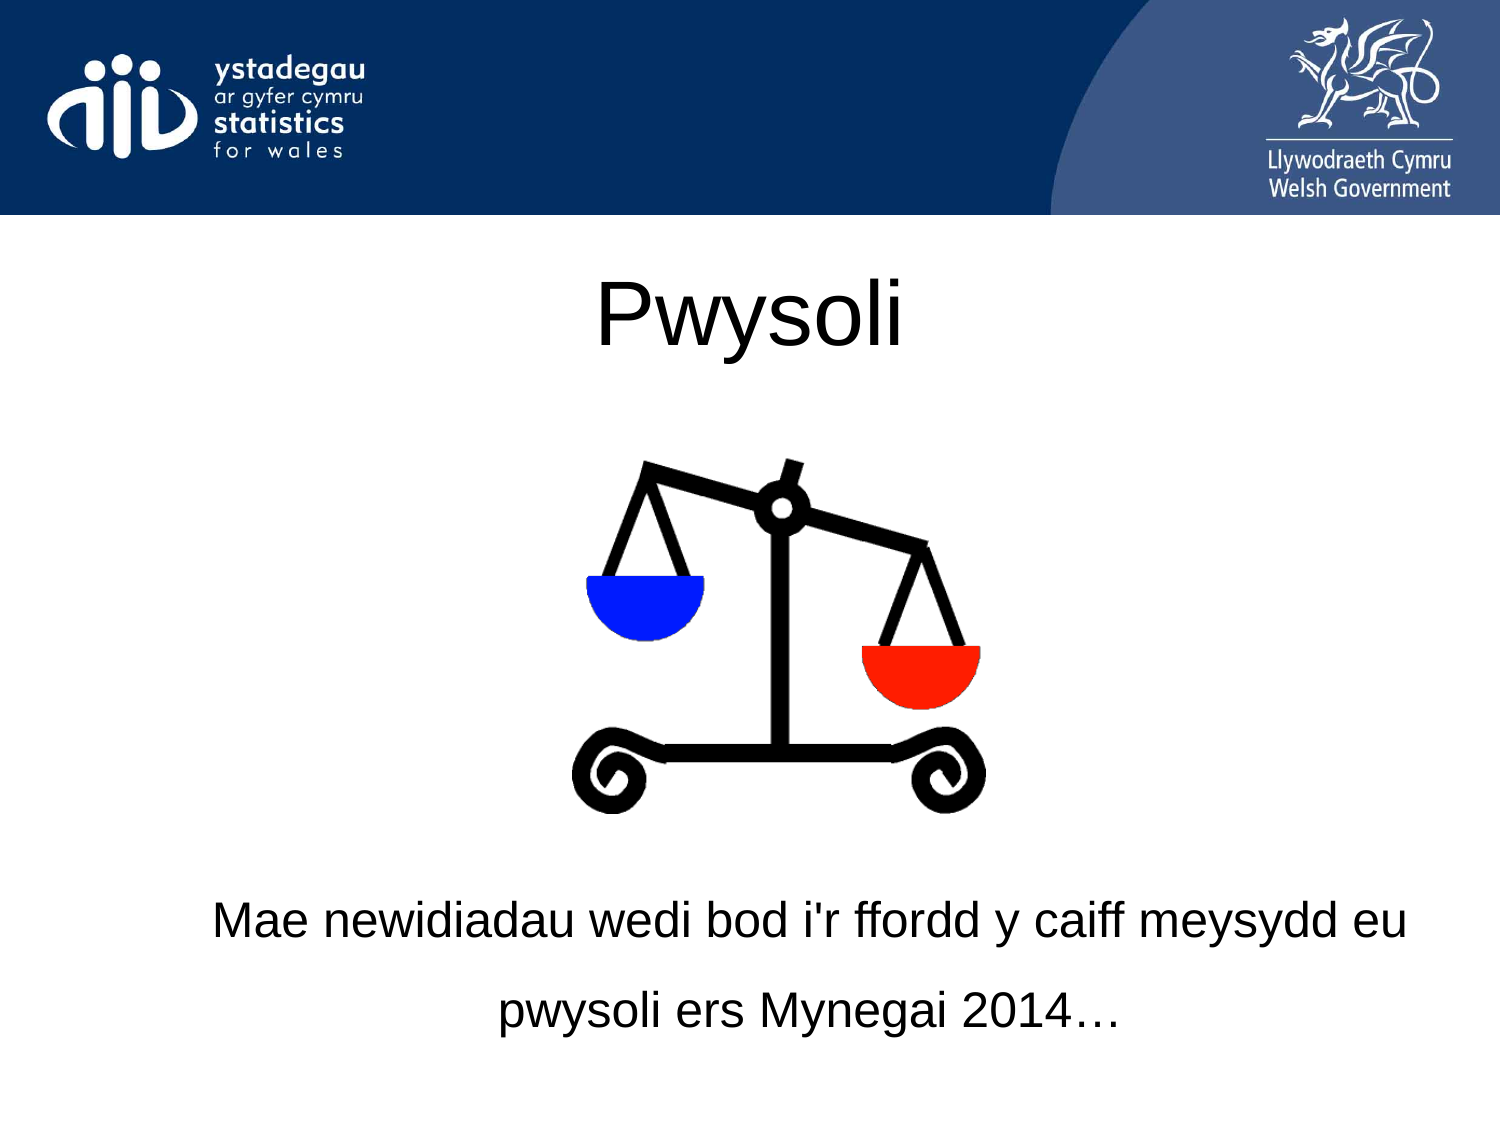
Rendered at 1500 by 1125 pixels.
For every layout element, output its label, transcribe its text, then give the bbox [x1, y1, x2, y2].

title Pwysoli [75, 245, 1426, 434]
text_box Mae newidiadau wedi bod i'r ffordd y caiff meysydd eu pwysoli ers Mynegai 2014… [0, 850, 1472, 1045]
picture [572, 451, 986, 814]
picture [0, 0, 1500, 215]
